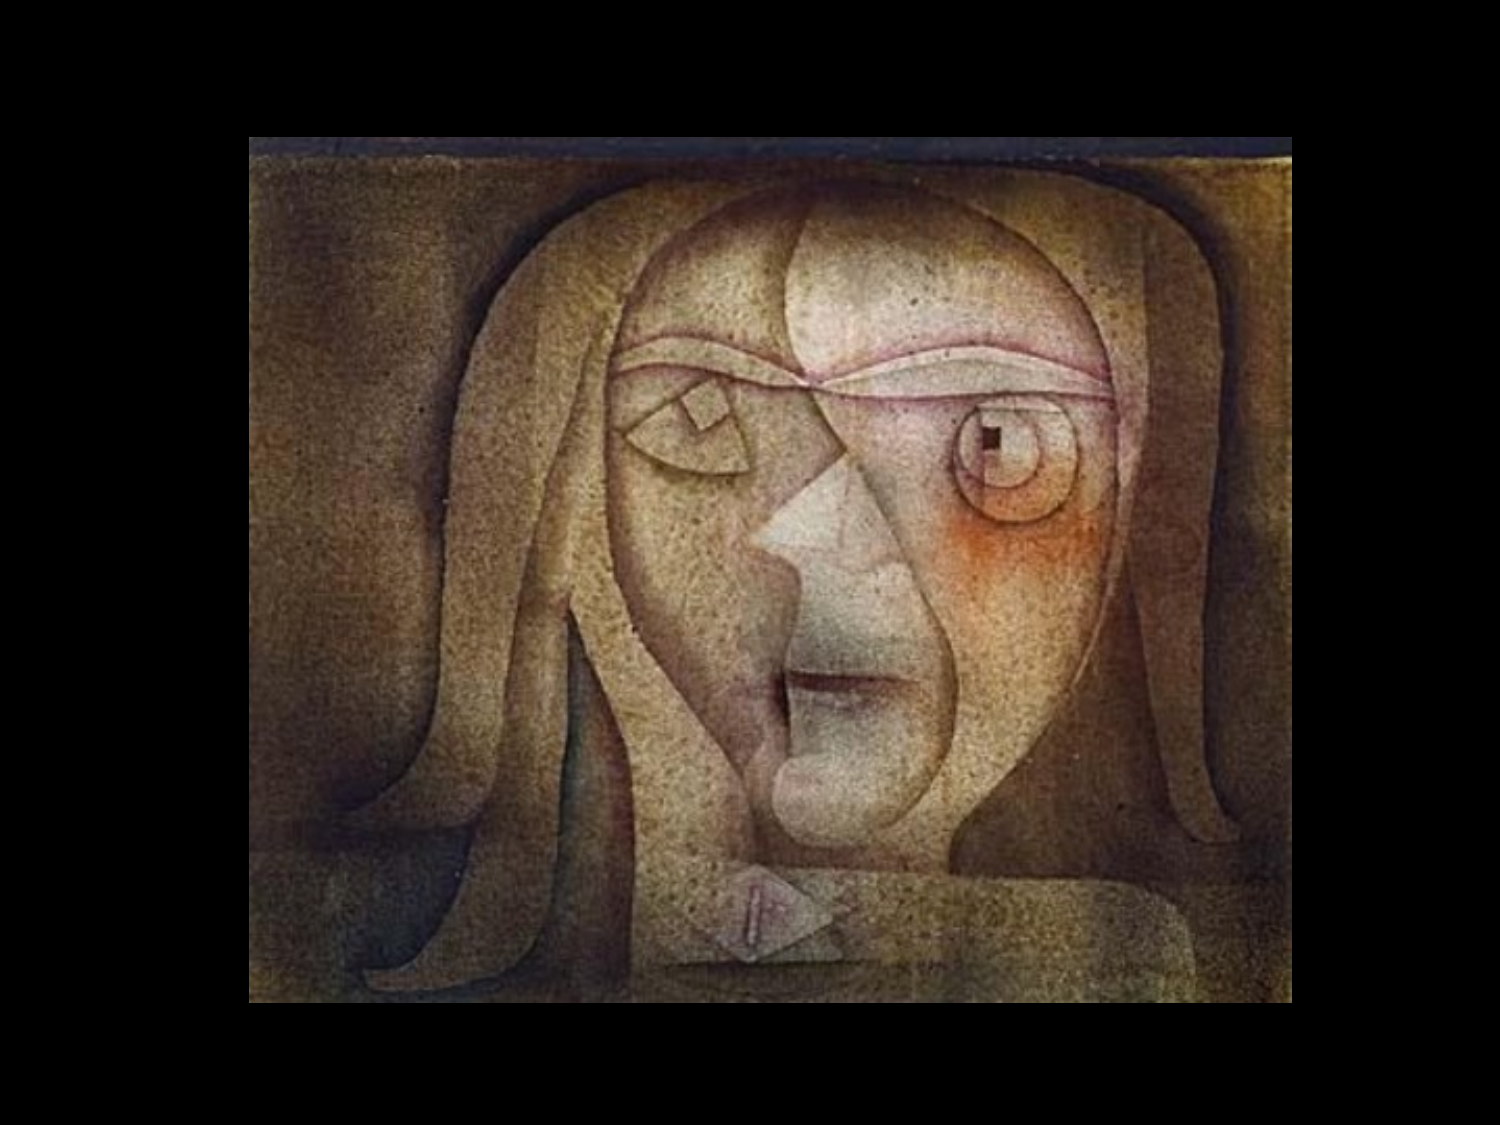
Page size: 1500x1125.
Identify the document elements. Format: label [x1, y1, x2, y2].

picture [249, 137, 1292, 1003]
